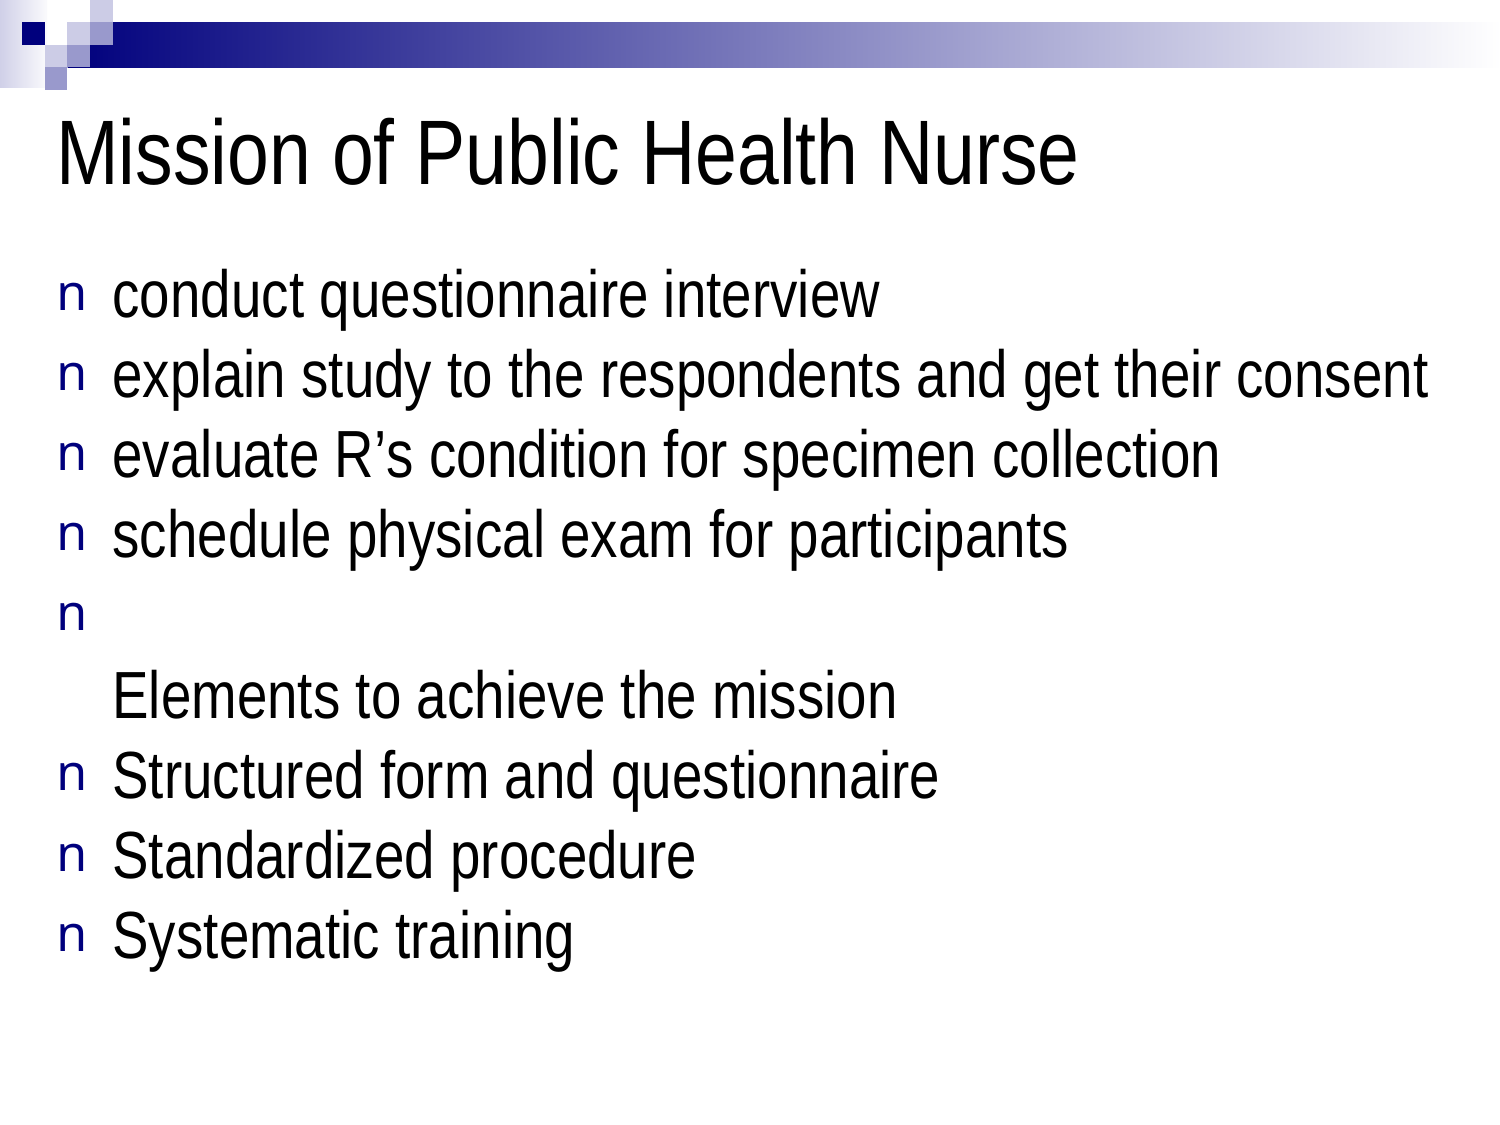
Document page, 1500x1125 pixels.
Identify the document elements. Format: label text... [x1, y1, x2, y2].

title Mission of Public Health Nurse [41, 75, 1459, 221]
list conduct questionnaire interview explain study to the respondents and get their consent evaluate R’s condition for specimen collection schedule physical exam for participants Elements to achieve the mission Structured form and questionnaire Standardized procedure Systematic training [41, 243, 1459, 1024]
